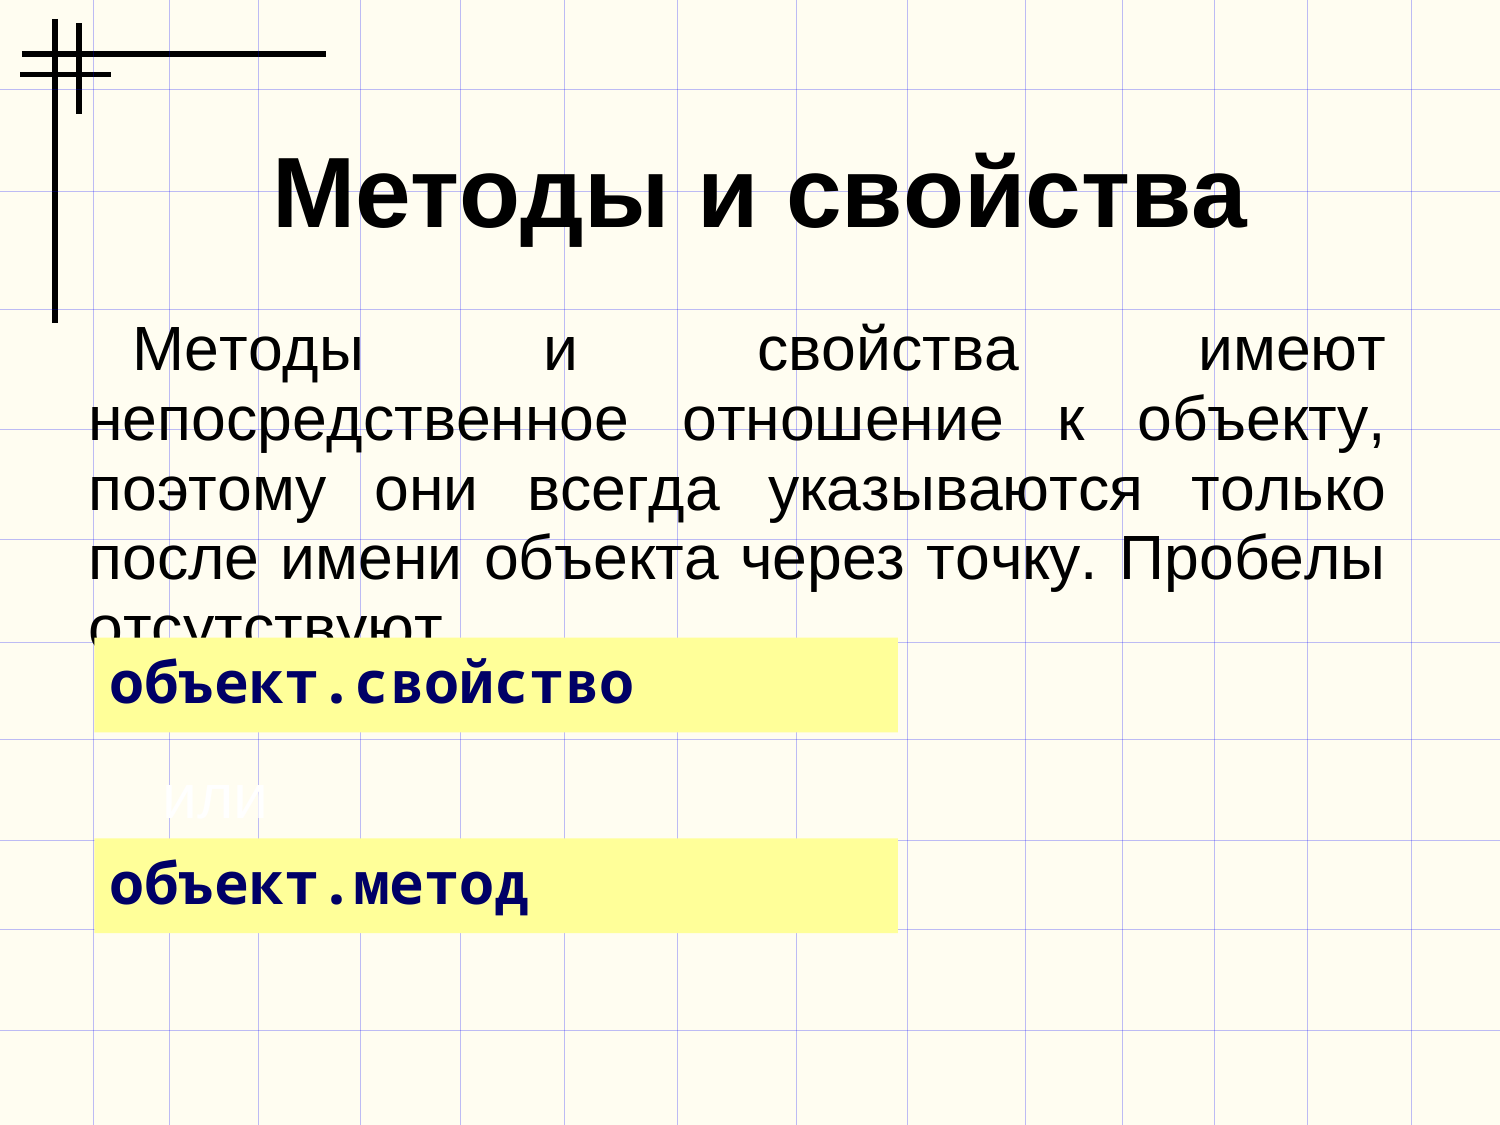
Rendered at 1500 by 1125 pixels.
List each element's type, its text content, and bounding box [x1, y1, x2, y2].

list Методы и свойства имеют непосредственное отношение к объекту, поэтому они всегда указываются только после имени объекта через точку. Пробелы отсутствуют. [88, 314, 1388, 628]
title Методы и свойства [75, 75, 1426, 301]
text_box объект.свойство [94, 637, 898, 733]
list или [118, 761, 1394, 900]
text_box объект.метод [94, 838, 898, 934]
